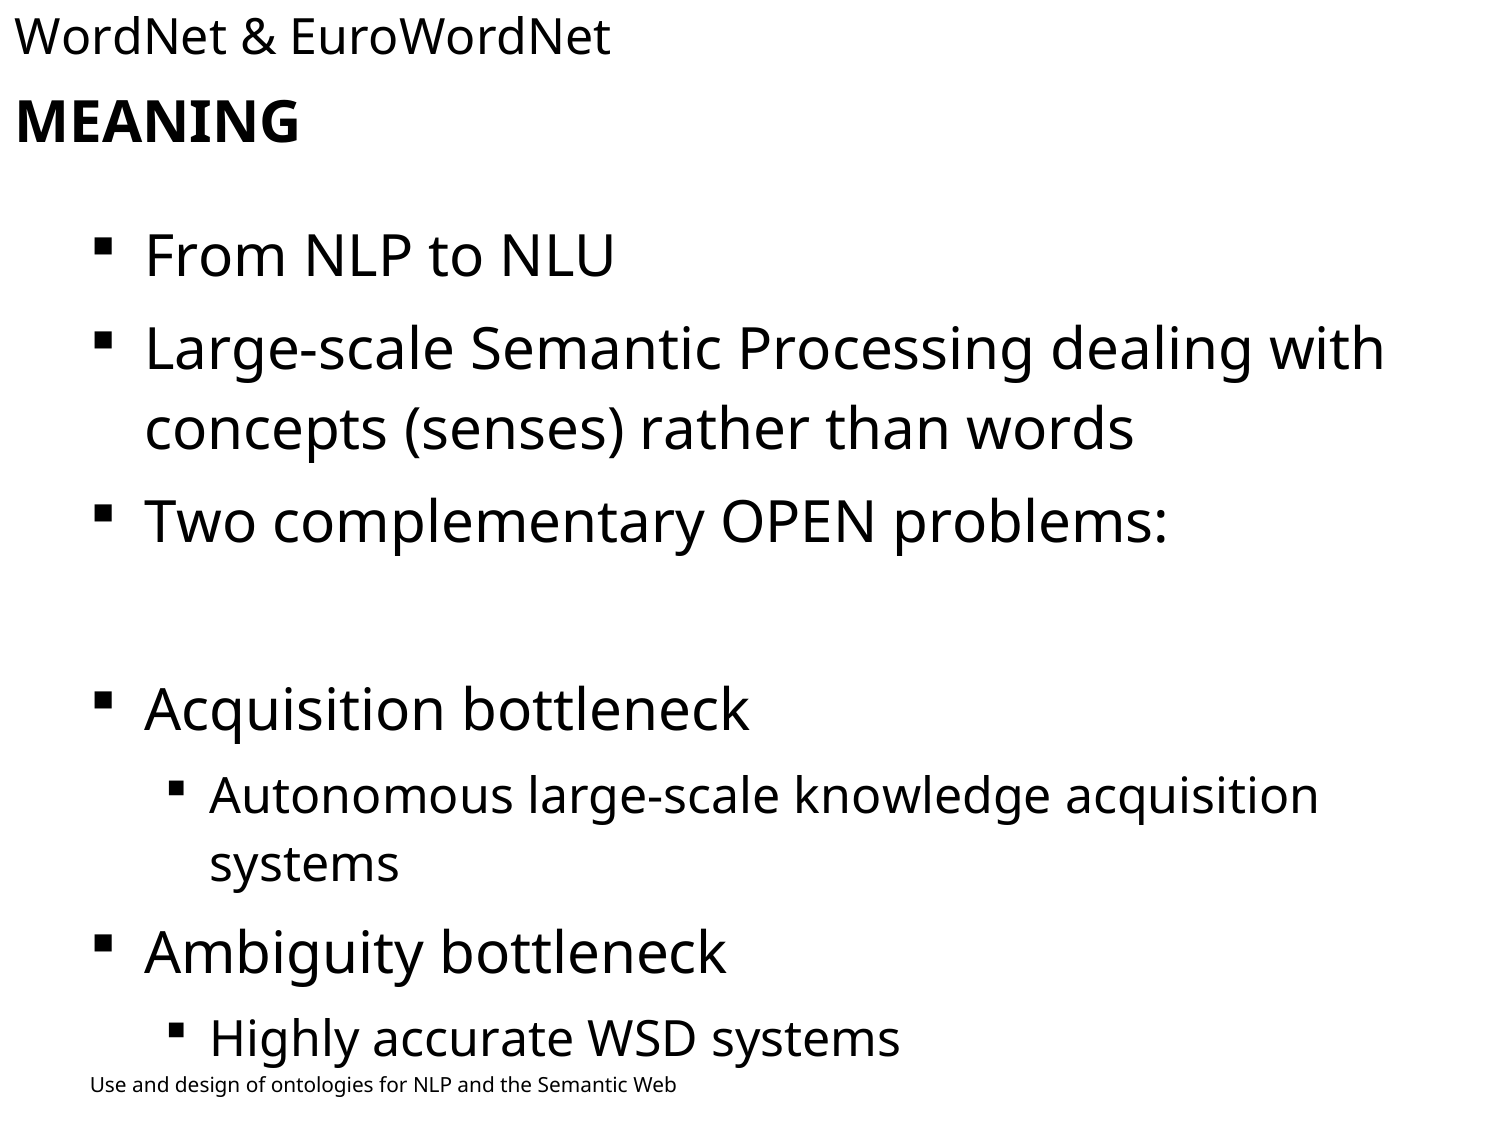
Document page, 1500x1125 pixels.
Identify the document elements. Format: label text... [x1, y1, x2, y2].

title WordNet & EuroWordNet MEANING [0, 0, 1500, 151]
list From NLP to NLU Large-scale Semantic Processing dealing with concepts (senses) rather than words Two complementary OPEN problems: Acquisition bottleneck Autonomous large-scale knowledge acquisition systems Ambiguity bottleneck Highly accurate WSD systems [75, 112, 1438, 1001]
